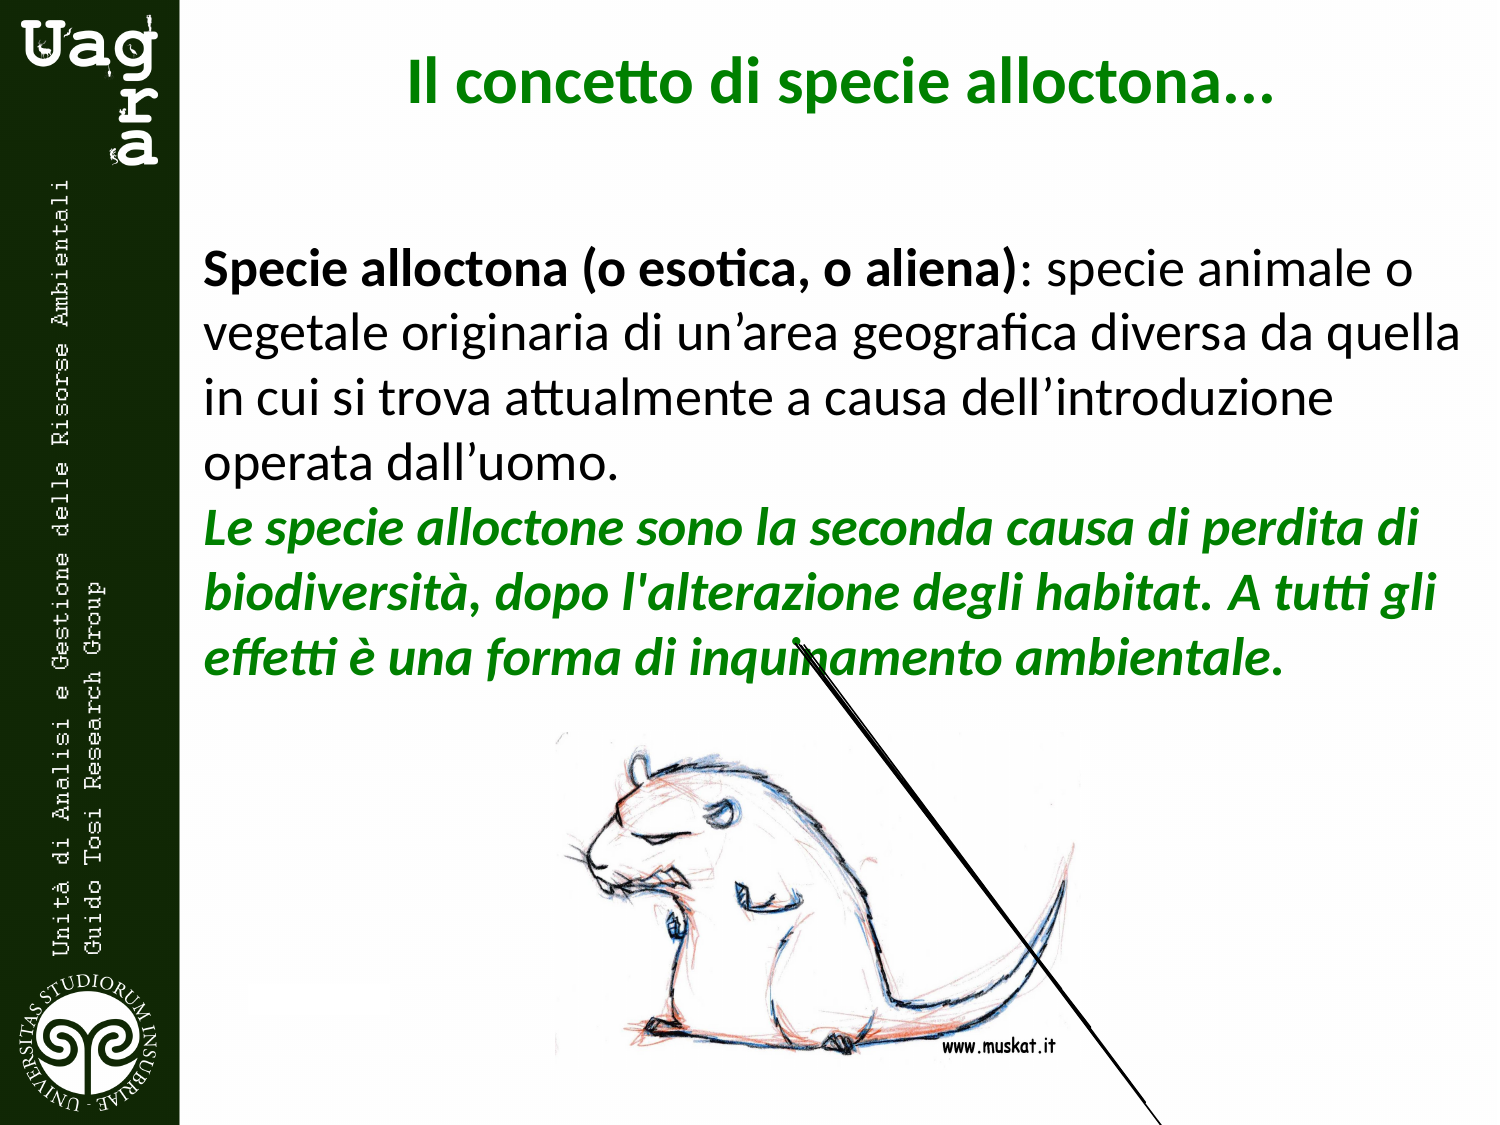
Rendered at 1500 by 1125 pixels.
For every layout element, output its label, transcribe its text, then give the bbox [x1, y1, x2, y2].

picture [0, 0, 1497, 1125]
text_box Specie alloctona (o esotica, o aliena): specie animale o vegetale originaria di un’area geografica diversa da quella in cui si trova attualmente a causa dell’introduzione operata dall’uomo. Le specie alloctone sono la seconda causa di perdita di biodiversità, dopo l'alterazione degli habitat. A tutti gli effetti è una forma di inquinamento ambientale. [188, 224, 1489, 1040]
text_box Il concetto di specie alloctona... [194, 23, 1489, 130]
